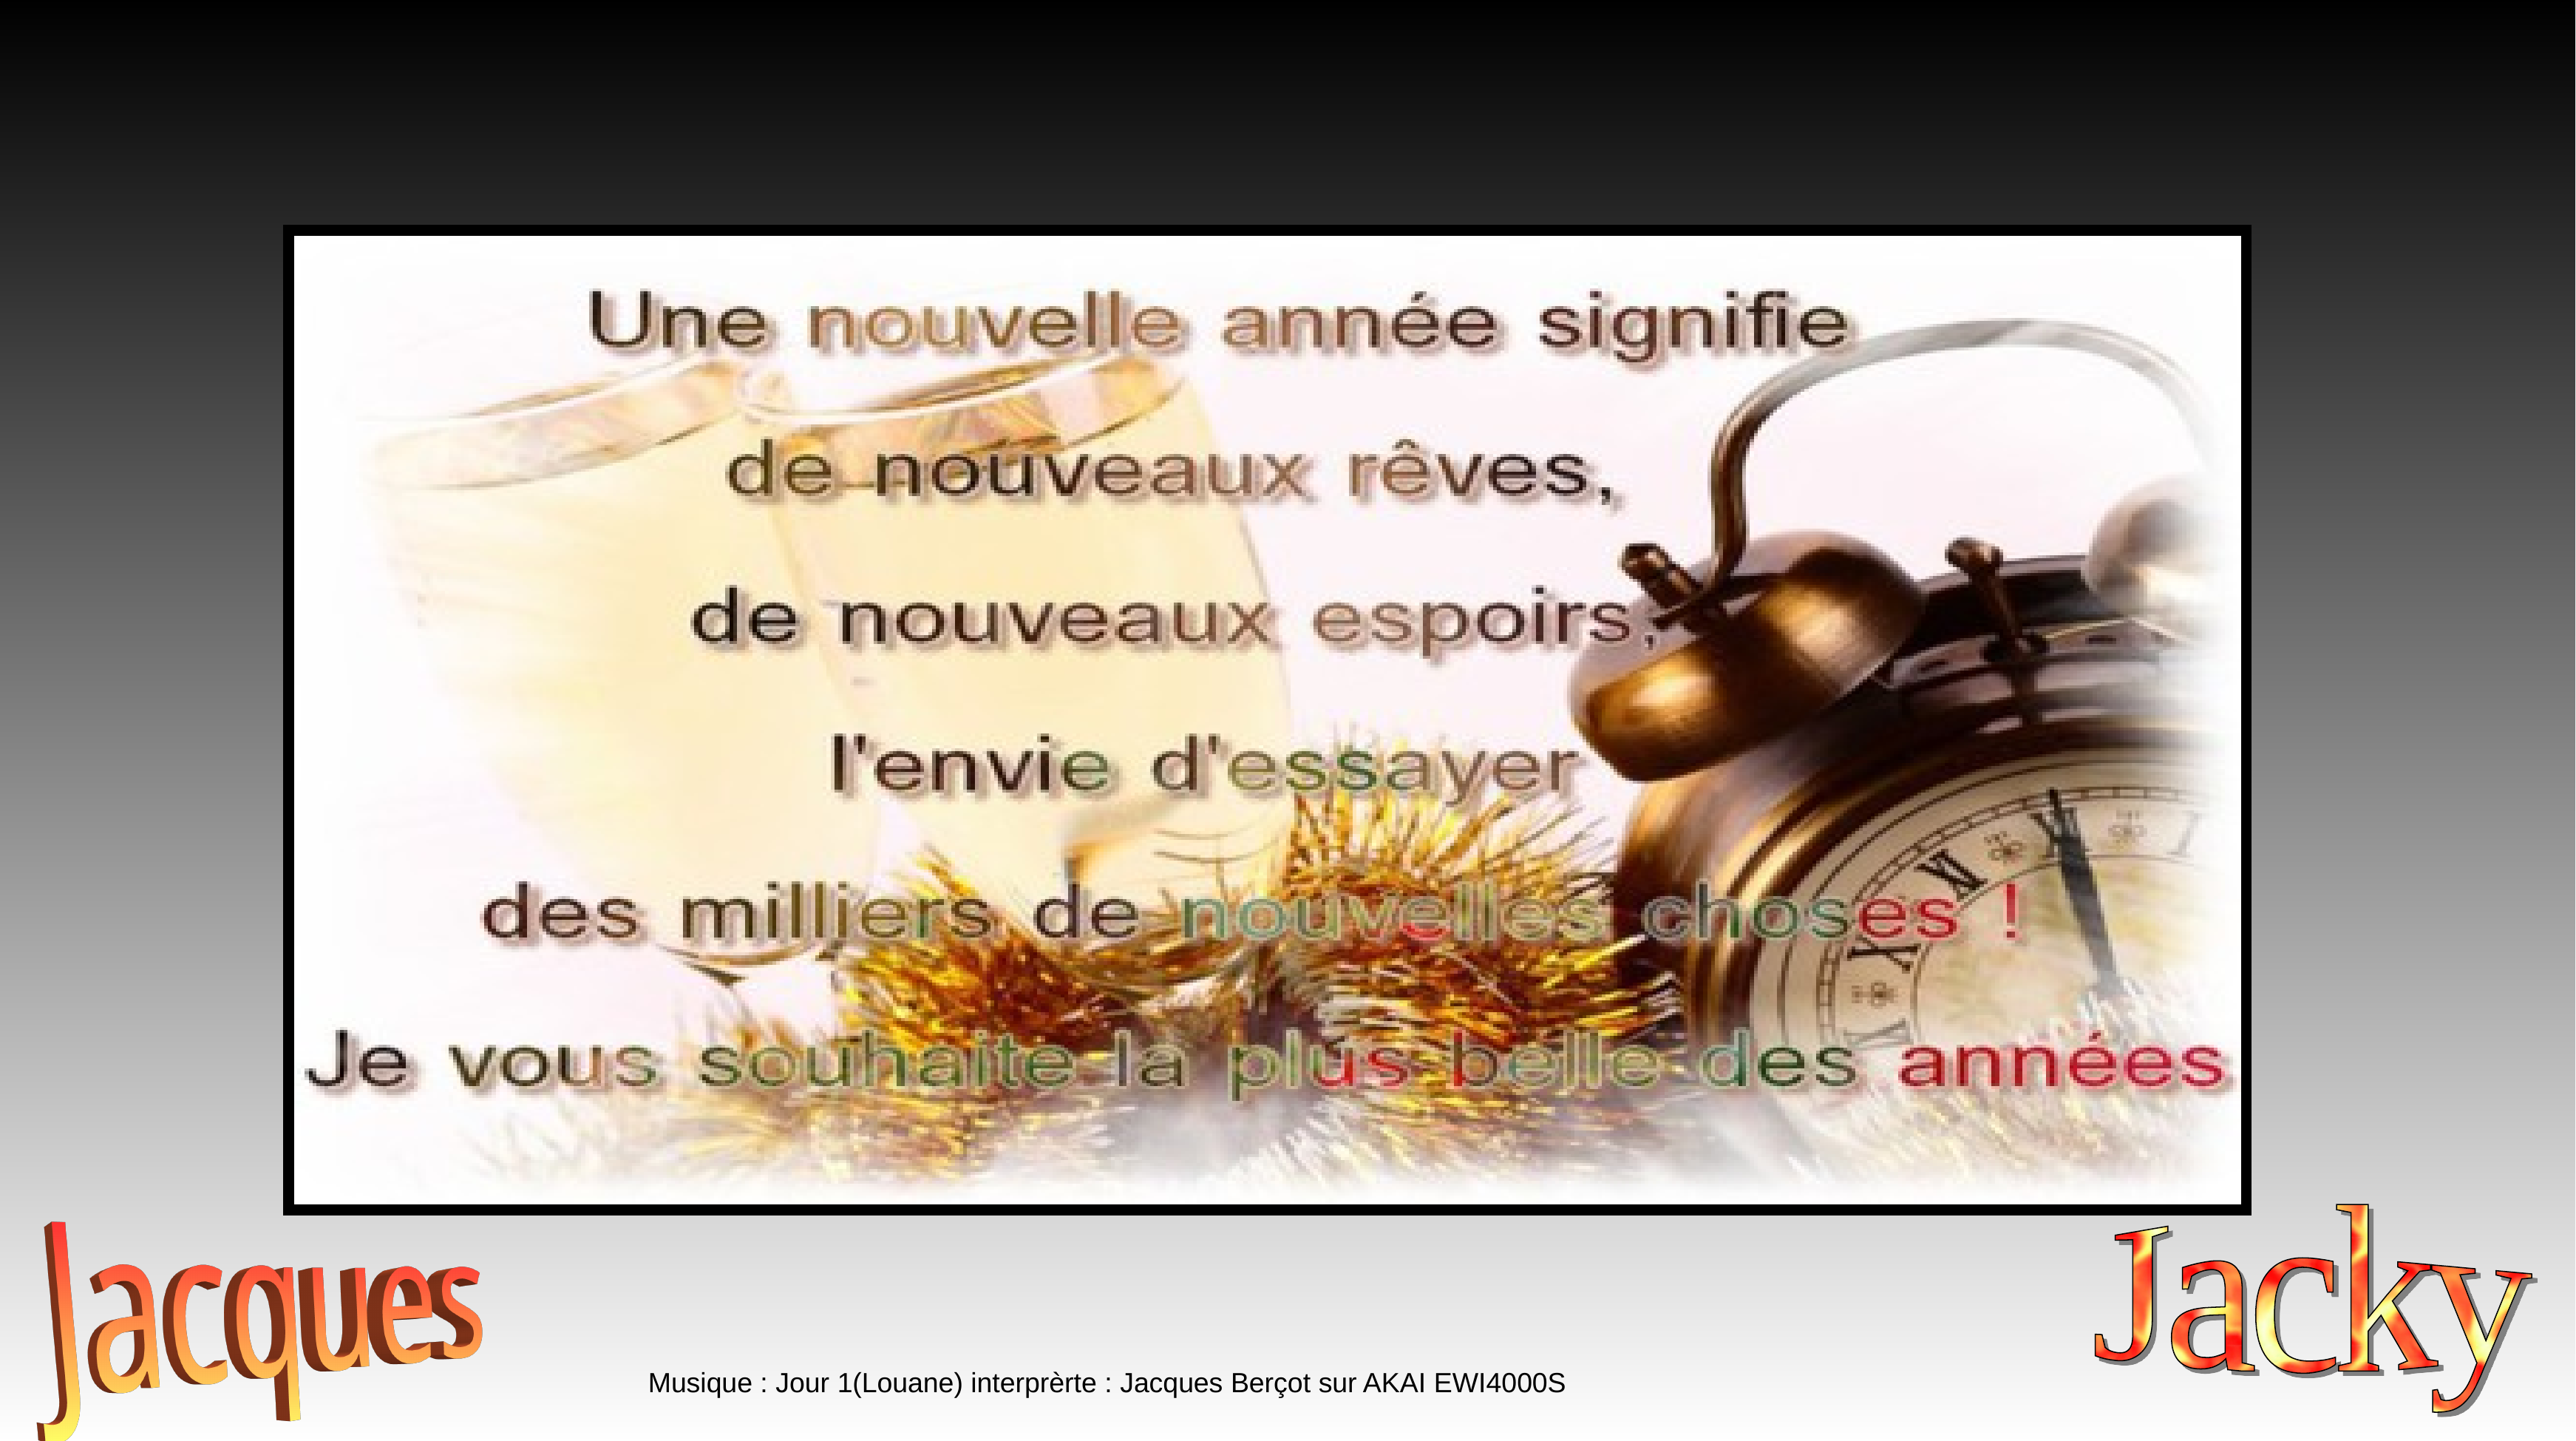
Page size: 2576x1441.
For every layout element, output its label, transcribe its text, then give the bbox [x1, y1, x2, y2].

text_box Jacky [2255, 1258, 2336, 1374]
text_box Jacky [2095, 1226, 2168, 1361]
text_box Musique : Jour 1(Louane) interprèrte : Jacques Berçot sur AKAI EWI4000S [637, 1362, 1578, 1405]
text_box Jacky [2337, 1204, 2532, 1413]
picture [293, 235, 2241, 1205]
text_box Jacky [2171, 1261, 2254, 1372]
